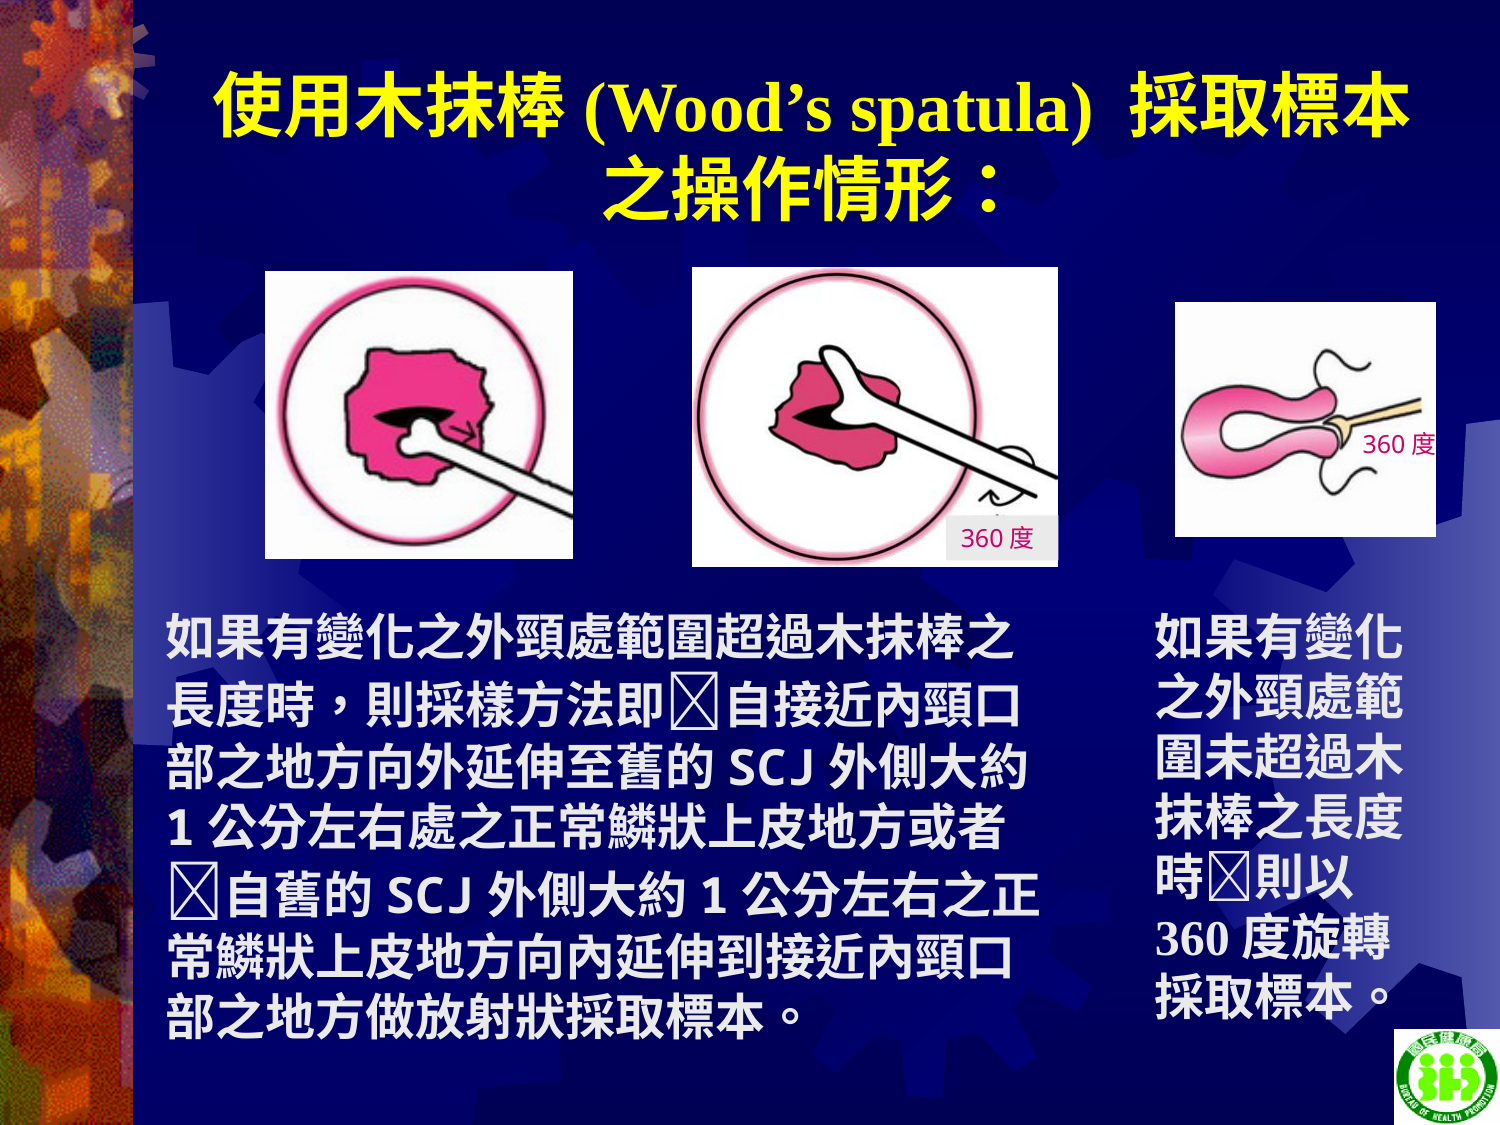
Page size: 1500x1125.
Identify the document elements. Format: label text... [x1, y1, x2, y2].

text_box 360度 [945, 515, 1059, 561]
picture [692, 267, 1058, 567]
title 使用木抹棒(Wood’s spatula) 採取標本之操作情形： [174, 50, 1450, 238]
picture [1175, 302, 1436, 537]
text_box 360度 [1347, 420, 1500, 466]
picture [265, 271, 573, 559]
text_box 如果有變化之外頸處範圍超過木抹棒之長度時，則採樣方法即自接近內頸口部之地方向外延伸至舊的SCJ外側大約1公分左右處之正常鱗狀上皮地方或者自舊的SCJ外側大約1公分左右之正常鱗狀上皮地方向內延伸到接近內頸口部之地方做放射狀採取標本。 [150, 597, 1058, 1053]
text_box 如果有變化之外頸處範圍未超過木抹棒之長度時則以360度旋轉採取標本。 [1139, 597, 1426, 1033]
